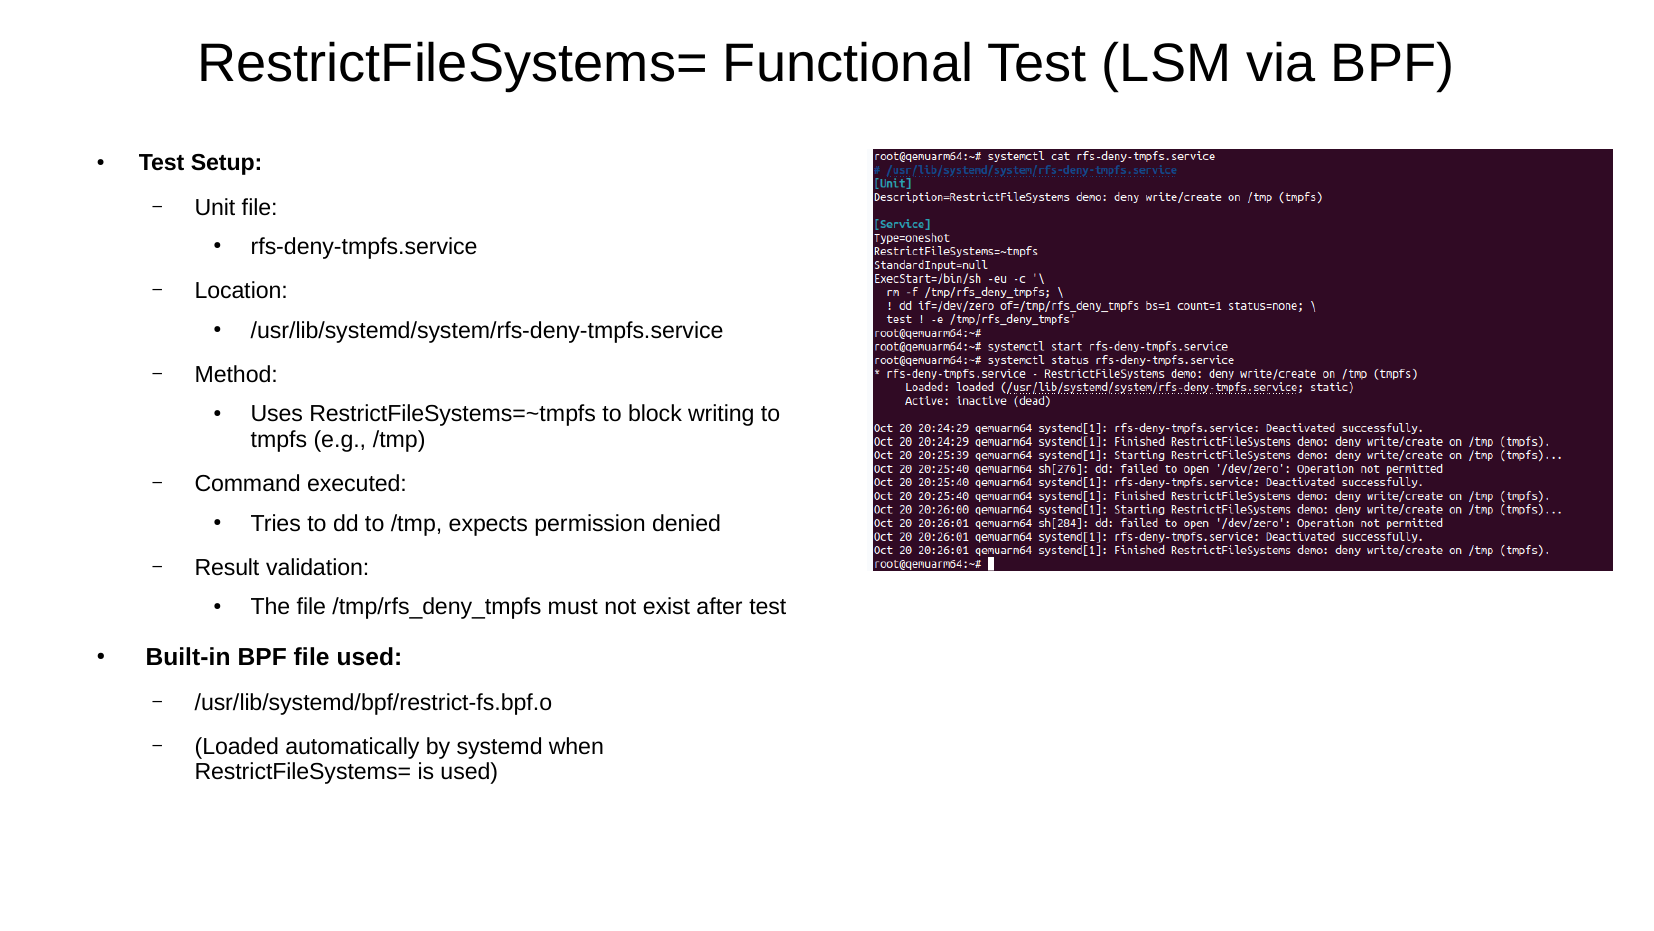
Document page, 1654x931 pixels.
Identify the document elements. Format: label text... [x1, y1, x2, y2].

list Test Setup: Unit file: rfs-deny-tmpfs.service Location: /usr/lib/systemd/system/rfs-deny-tmpfs.service Method: Uses RestrictFileSystems=~tmpfs to block writing to tmpfs (e.g., /tmp) Command executed: Tries to dd to /tmp, expects permission denied Result validation: The file /tmp/rfs_deny_tmpfs must not exist after test Built-in BPF file used: /usr/lib/systemd/bpf/restrict-fs.bpf.o (Loaded automatically by systemd when RestrictFileSystems= is used) [82, 150, 788, 799]
picture [867, 149, 1613, 571]
title RestrictFileSystems= Functional Test (LSM via BPF) [82, 12, 1571, 113]
